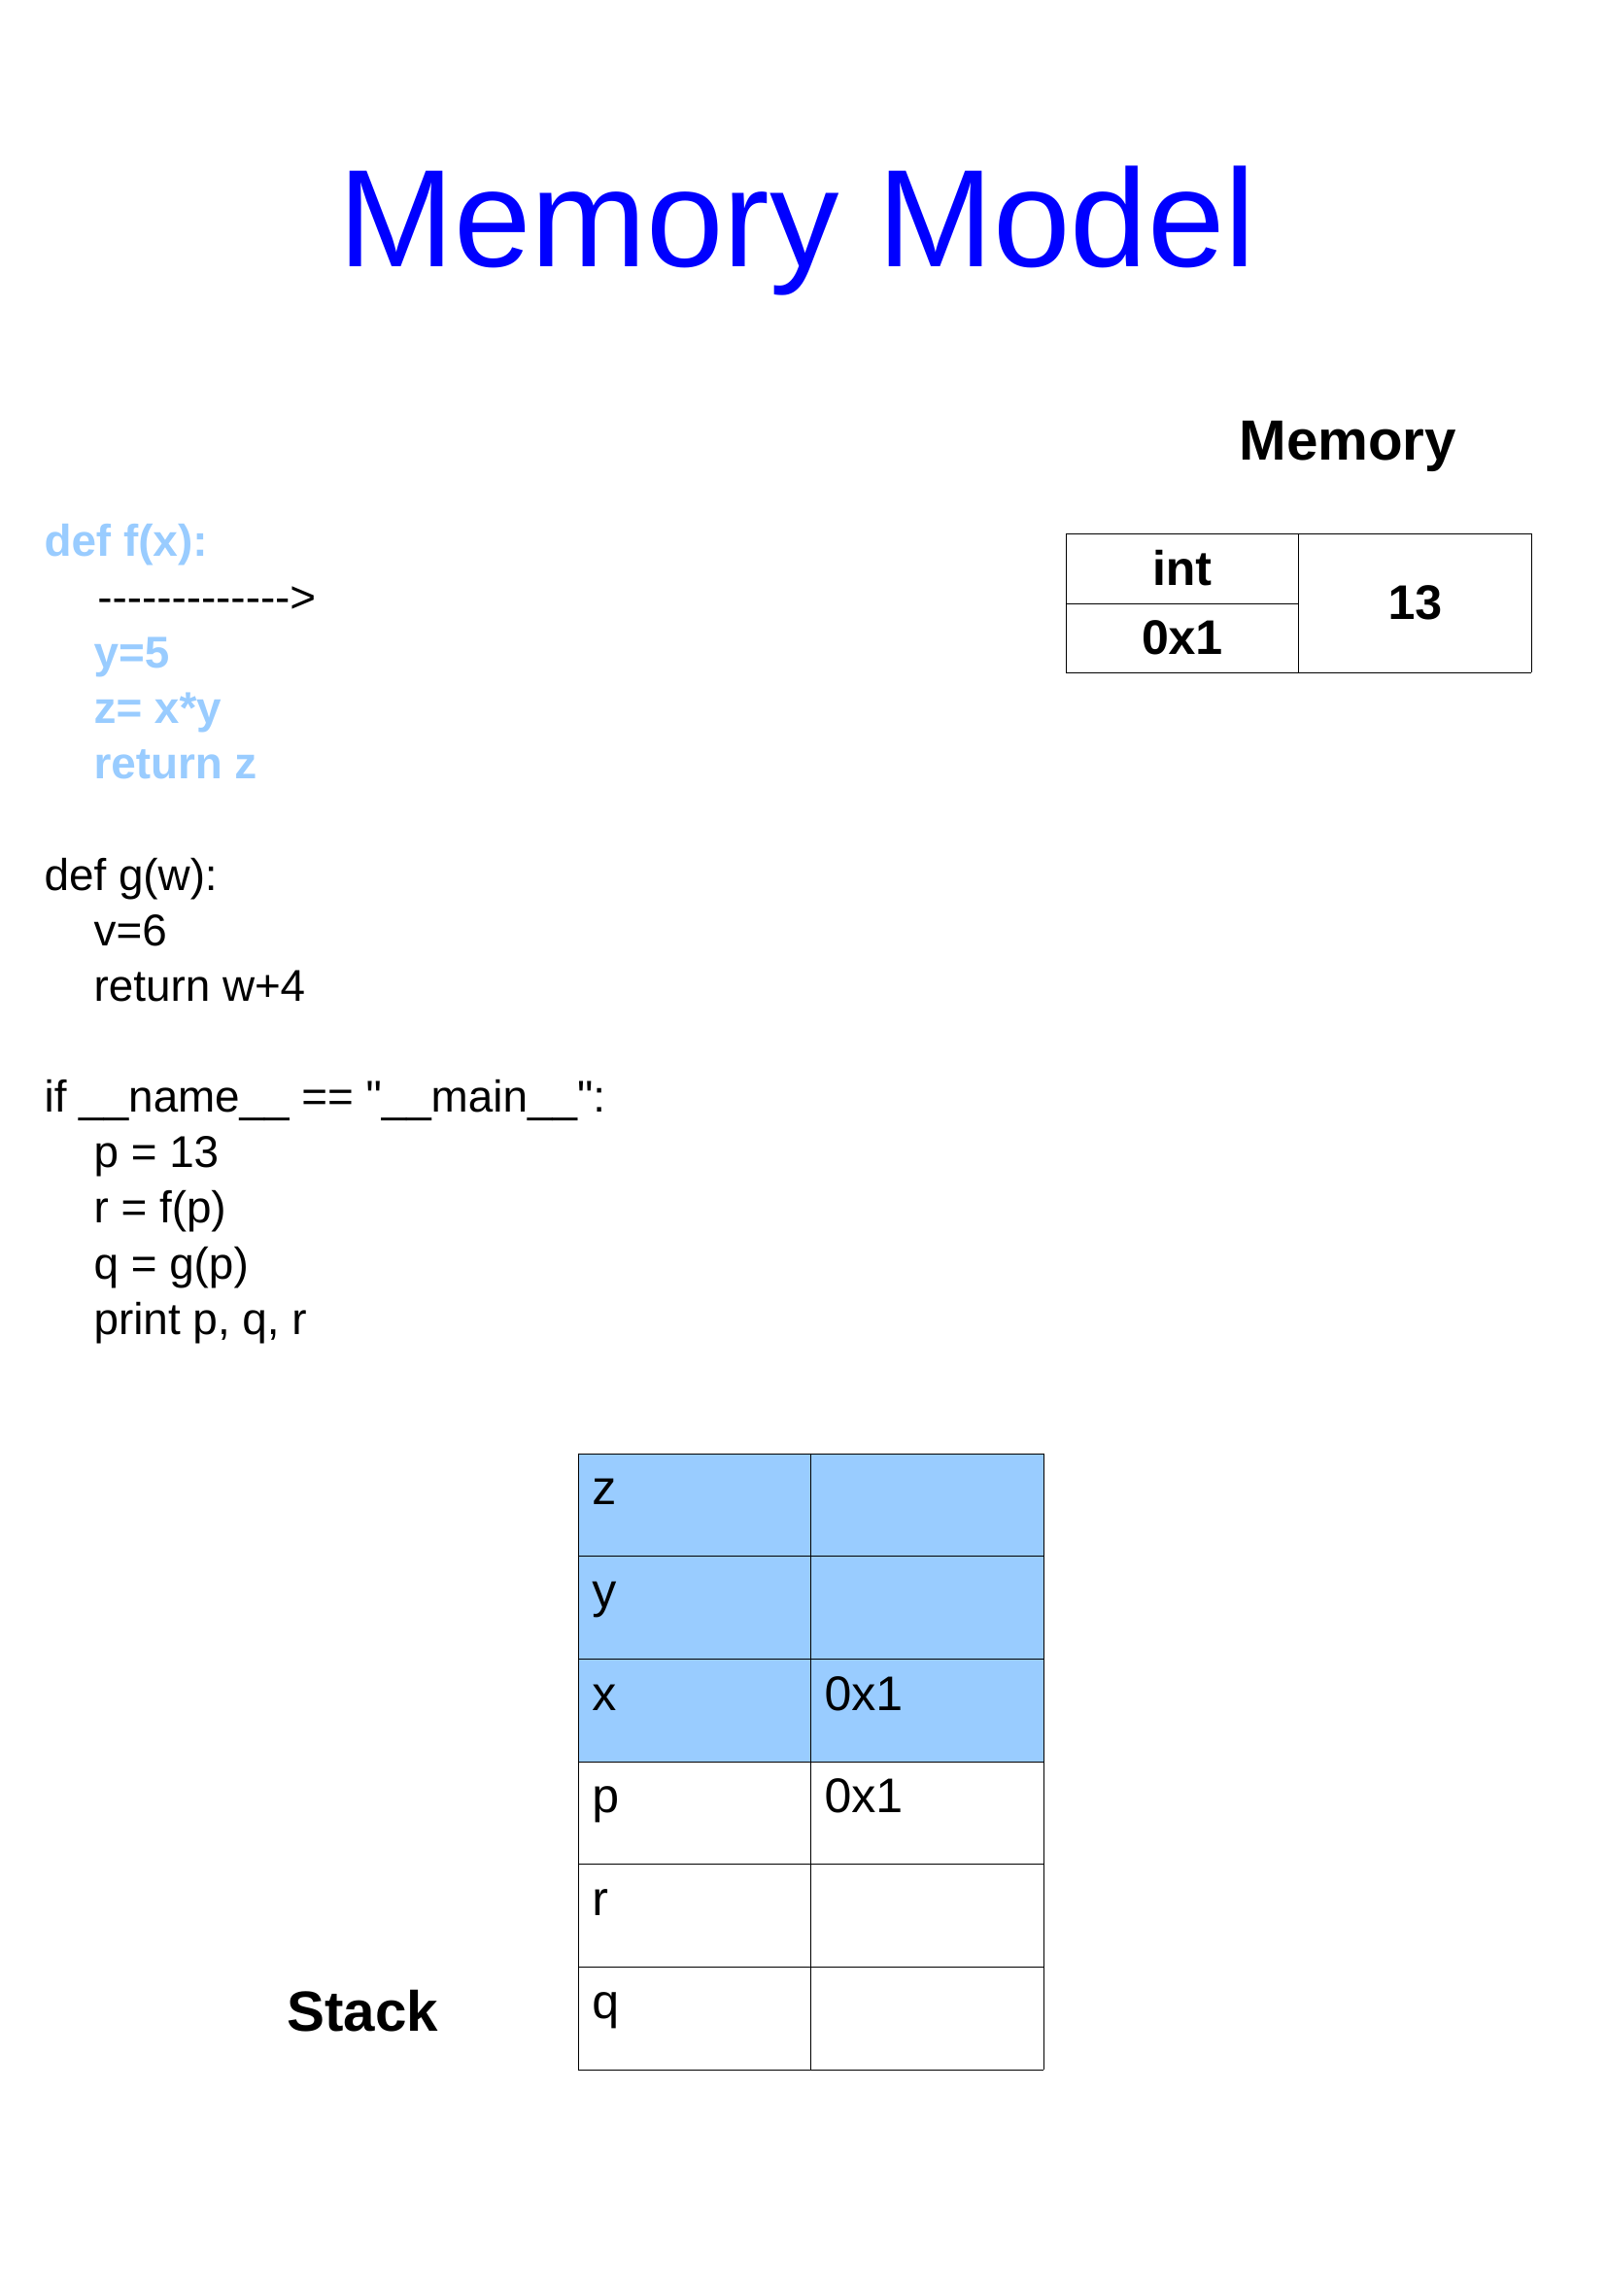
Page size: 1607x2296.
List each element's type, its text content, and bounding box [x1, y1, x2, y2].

list Memory [1170, 408, 1525, 488]
table_cell r [579, 1865, 810, 1967]
table_header int [1067, 534, 1298, 603]
title Memory Model [74, 108, 1521, 328]
table_header [811, 1455, 1043, 1556]
table_cell [811, 1968, 1043, 2070]
table_header 13 [1299, 534, 1531, 672]
list Stack [218, 1979, 488, 2066]
table_cell y [579, 1557, 810, 1659]
table_cell q [579, 1968, 810, 2070]
table_cell 0x1 [1067, 604, 1298, 672]
table_cell 0x1 [811, 1763, 1043, 1864]
table_cell [811, 1557, 1043, 1659]
table_header z [579, 1455, 810, 1556]
list def f(x): -------------> y=5 z= x*y return z def g(w): v=6 return w+4 if __name__ == "__main__": p = 13 r = f(p) q = g(p) print p, q, r [28, 516, 632, 1345]
table_cell 0x1 [811, 1660, 1043, 1762]
table_cell p [579, 1763, 810, 1864]
table_cell x [579, 1660, 810, 1762]
table_cell [811, 1865, 1043, 1967]
